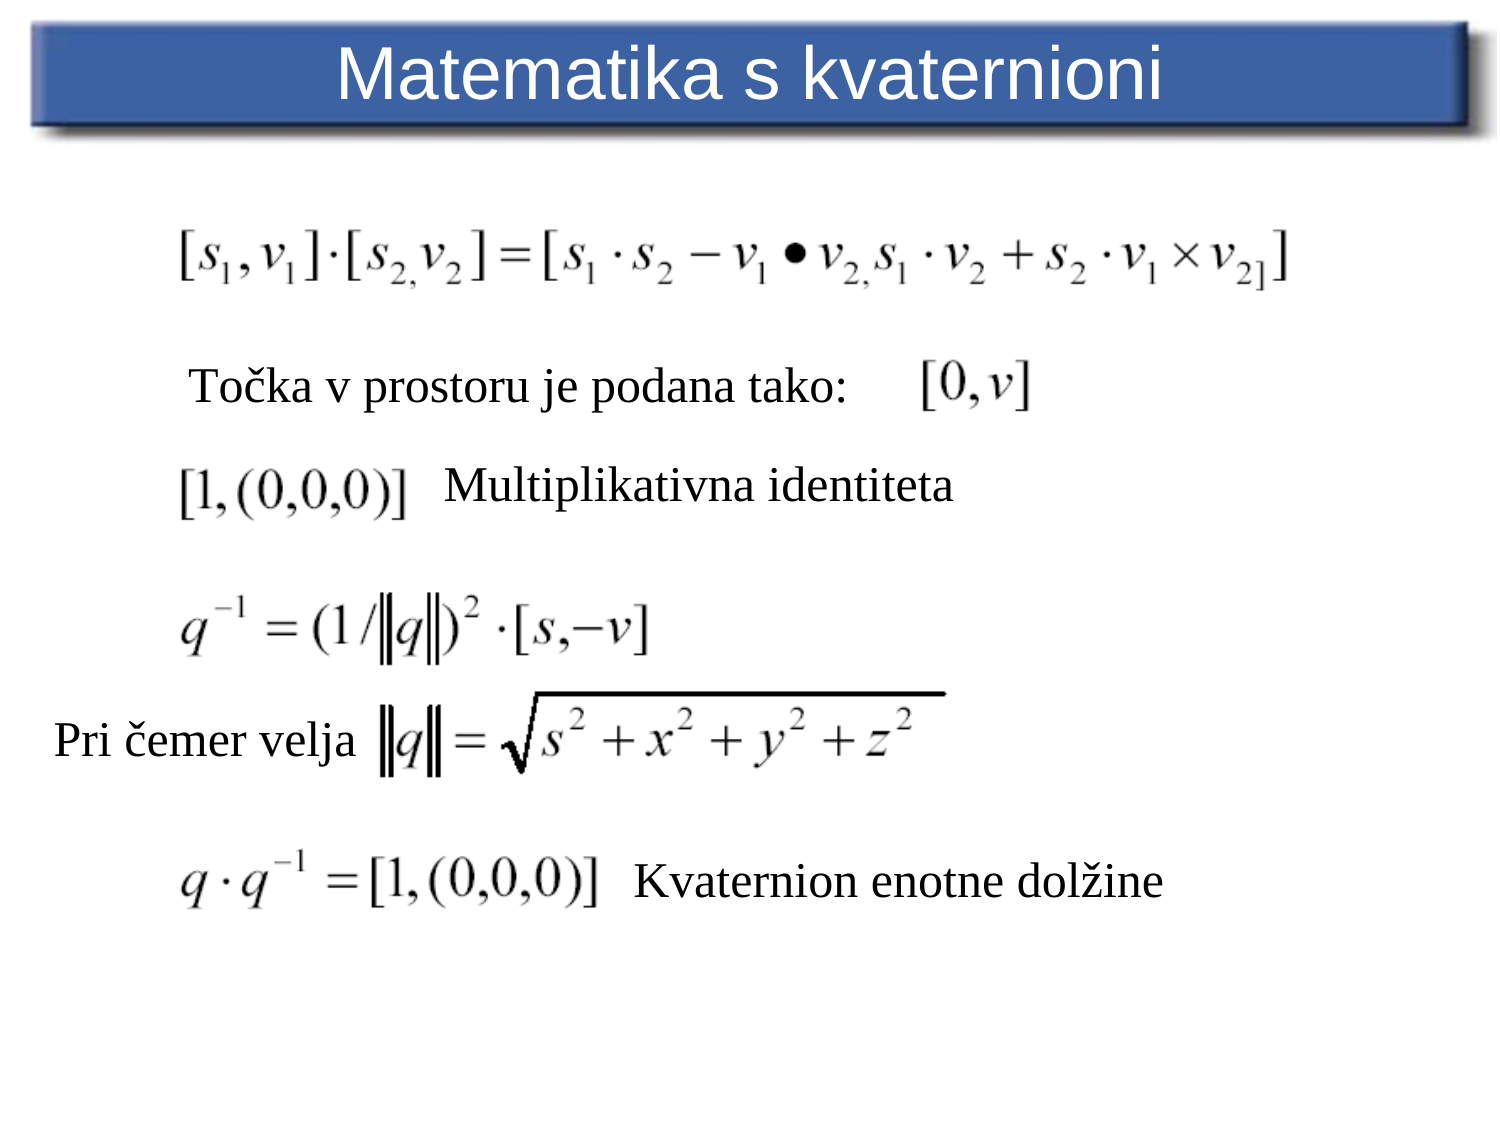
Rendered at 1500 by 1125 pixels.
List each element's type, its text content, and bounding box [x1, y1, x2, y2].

text_box Točka v prostoru je podana tako: [173, 344, 864, 421]
title Matematika s kvaternioni [112, 0, 1388, 122]
text_box Multiplikativna identiteta [428, 443, 970, 519]
picture [162, 215, 1305, 926]
picture [29, 18, 1497, 146]
text_box Pri čemer velja [38, 699, 373, 775]
text_box Kvaternion enotne dolžine [618, 839, 1180, 915]
